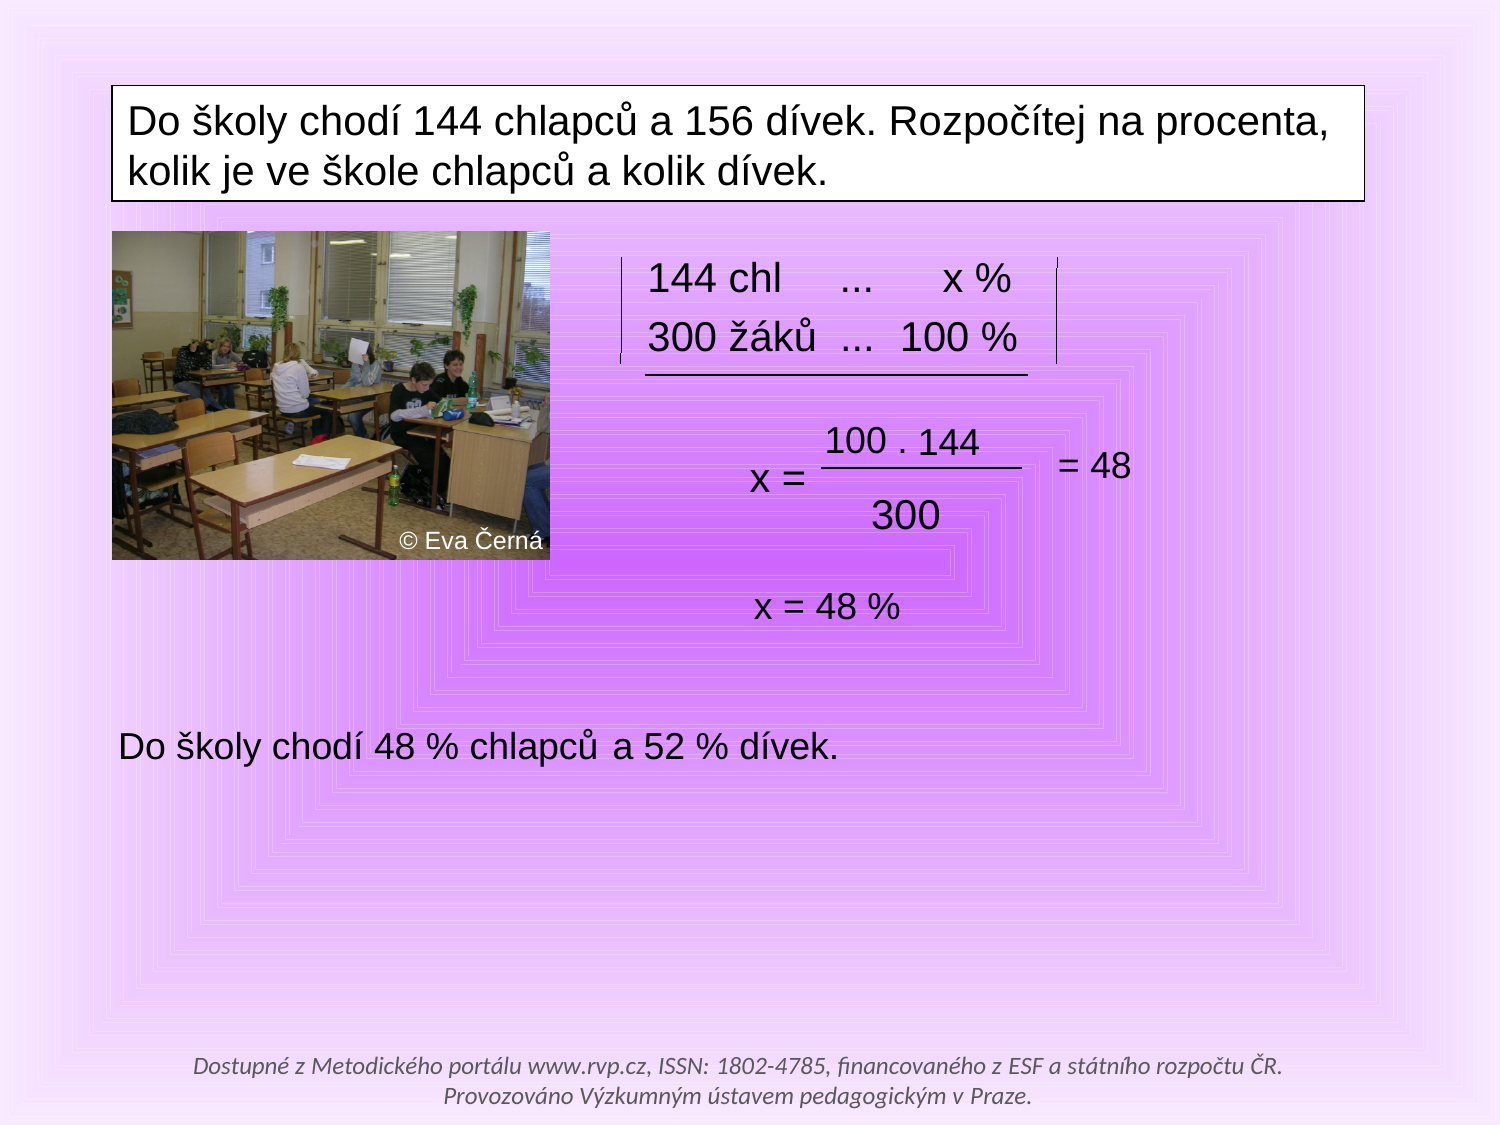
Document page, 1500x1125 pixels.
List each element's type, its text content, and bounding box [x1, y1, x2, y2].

text_box Dostupné z Metodického portálu www.rvp.cz, ISSN: 1802-4785, financovaného z ESF a státního rozpočtu ČR. Provozováno Výzkumným ústavem pedagogickým v Praze. [159, 1041, 1317, 1118]
text_box Do školy chodí 48 % chlapců [103, 714, 597, 775]
text_box x = 48 % [739, 574, 916, 635]
text_box © Eva Černá [384, 517, 559, 563]
text_box 300 [856, 479, 956, 546]
text_box a 52 % dívek. [597, 714, 855, 775]
text_box 300 žáků ... [632, 302, 885, 369]
text_box 144 [903, 410, 996, 471]
text_box 144 chl ... [632, 243, 901, 302]
picture [112, 231, 550, 560]
text_box x = [734, 443, 834, 509]
text_box 100 . [809, 408, 934, 470]
text_box = 48 [1043, 433, 1147, 494]
text_box 100 % [885, 302, 1045, 369]
text_box x % [927, 243, 1039, 302]
title Do školy chodí 144 chlapců a 156 dívek. Rozpočítej na procenta, kolik je ve škole chlapců a kolik dívek. [112, 85, 1365, 201]
